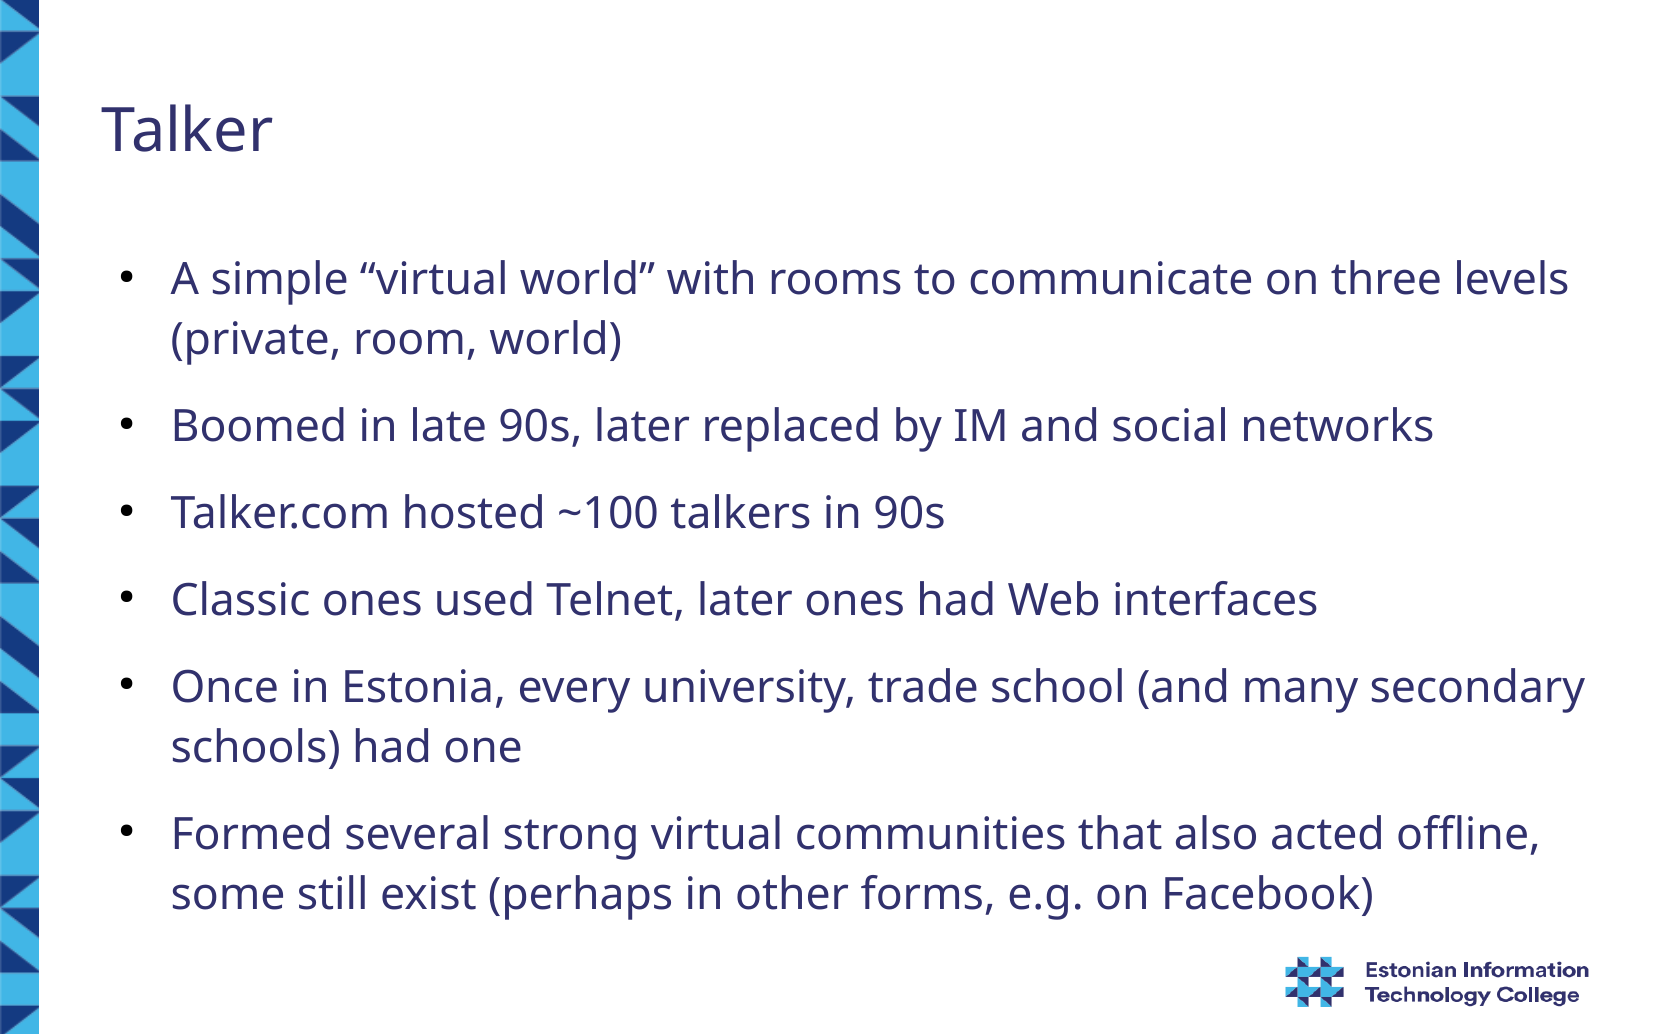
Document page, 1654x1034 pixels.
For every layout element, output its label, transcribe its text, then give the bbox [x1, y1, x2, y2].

title Talker [101, 41, 1224, 214]
list A simple “virtual world” with rooms to communicate on three levels (private, room, world) Boomed in late 90s, later replaced by IM and social networks Talker.com hosted ~100 talkers in 90s Classic ones used Telnet, later ones had Web interfaces Once in Estonia, every university, trade school (and many secondary schools) had one Formed several strong virtual communities that also acted offline, some still exist (perhaps in other forms, e.g. on Facebook) [101, 247, 1591, 929]
